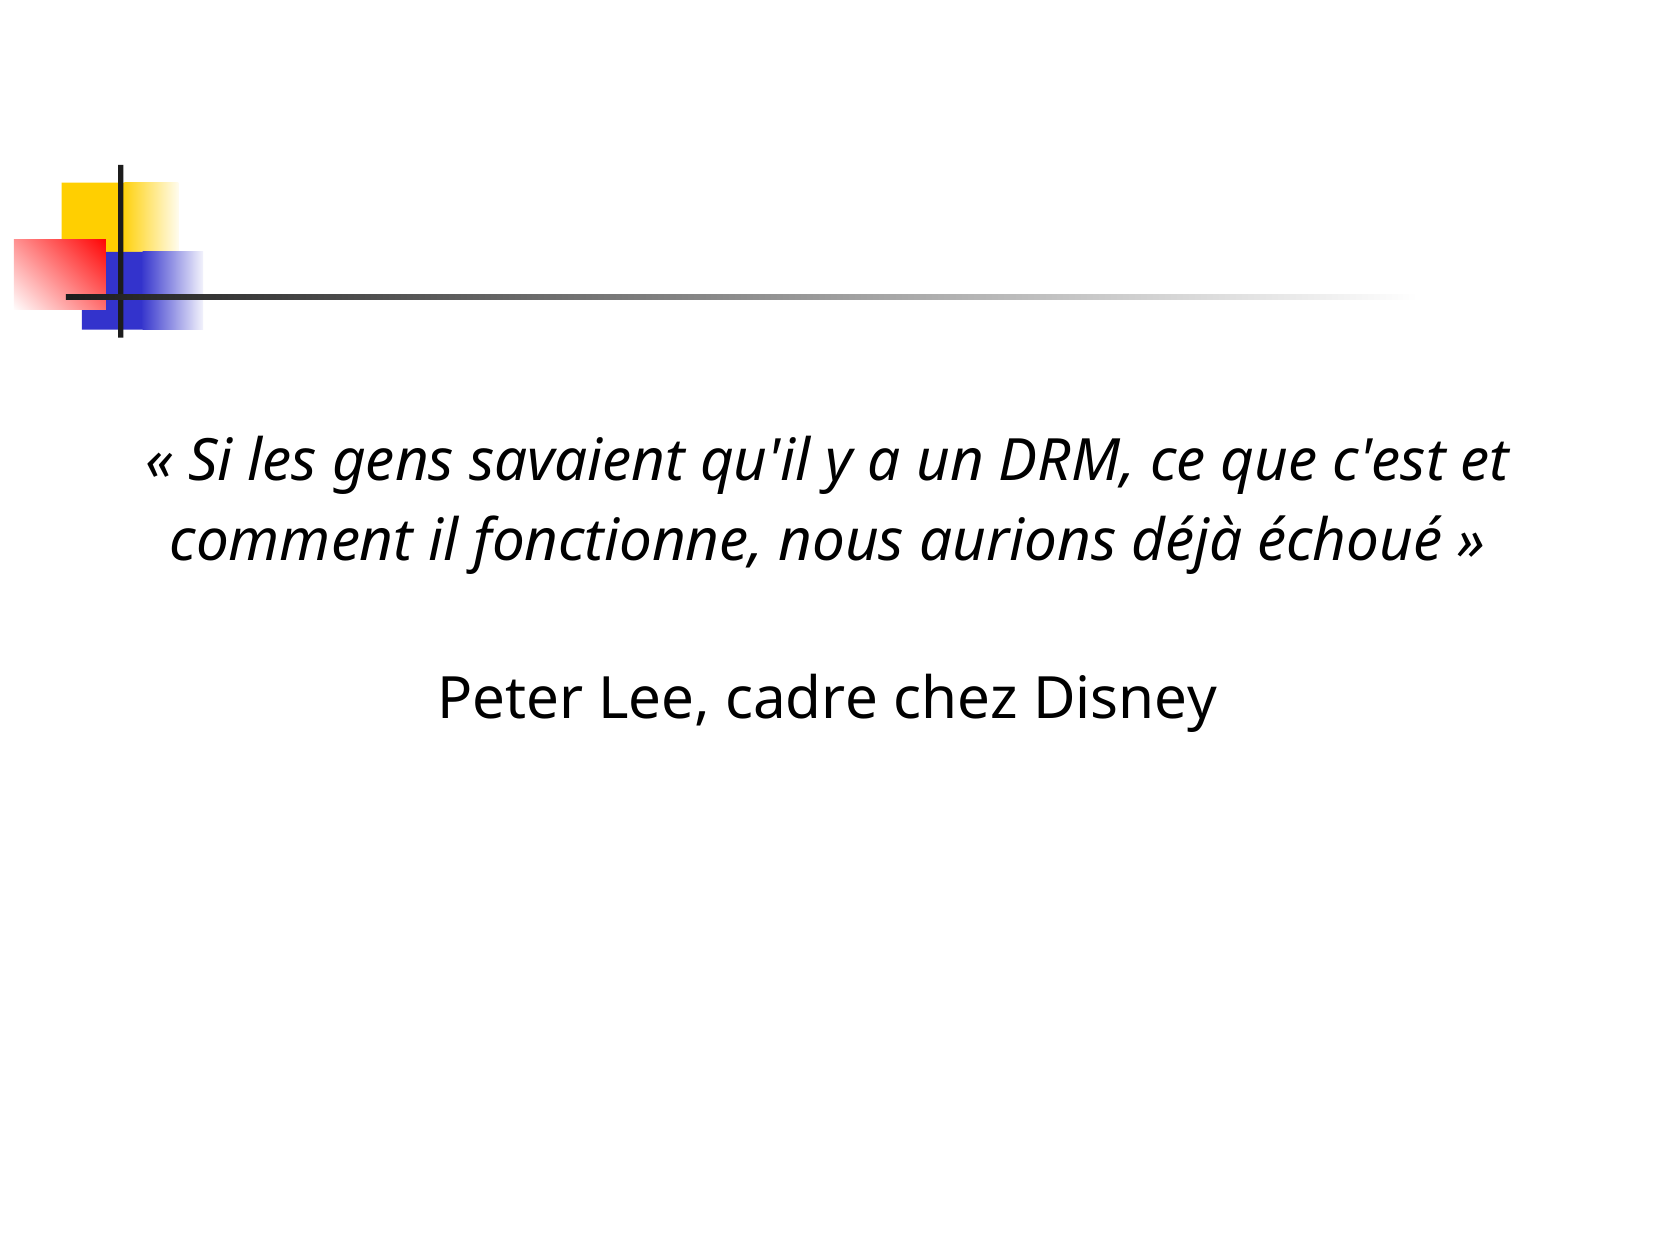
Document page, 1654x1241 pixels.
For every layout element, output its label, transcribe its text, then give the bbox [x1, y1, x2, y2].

subtitle « Si les gens savaient qu'il y a un DRM, ce que c'est et comment il fonctionne, nous aurions déjà échoué » Peter Lee, cadre chez Disney [121, 344, 1534, 1127]
